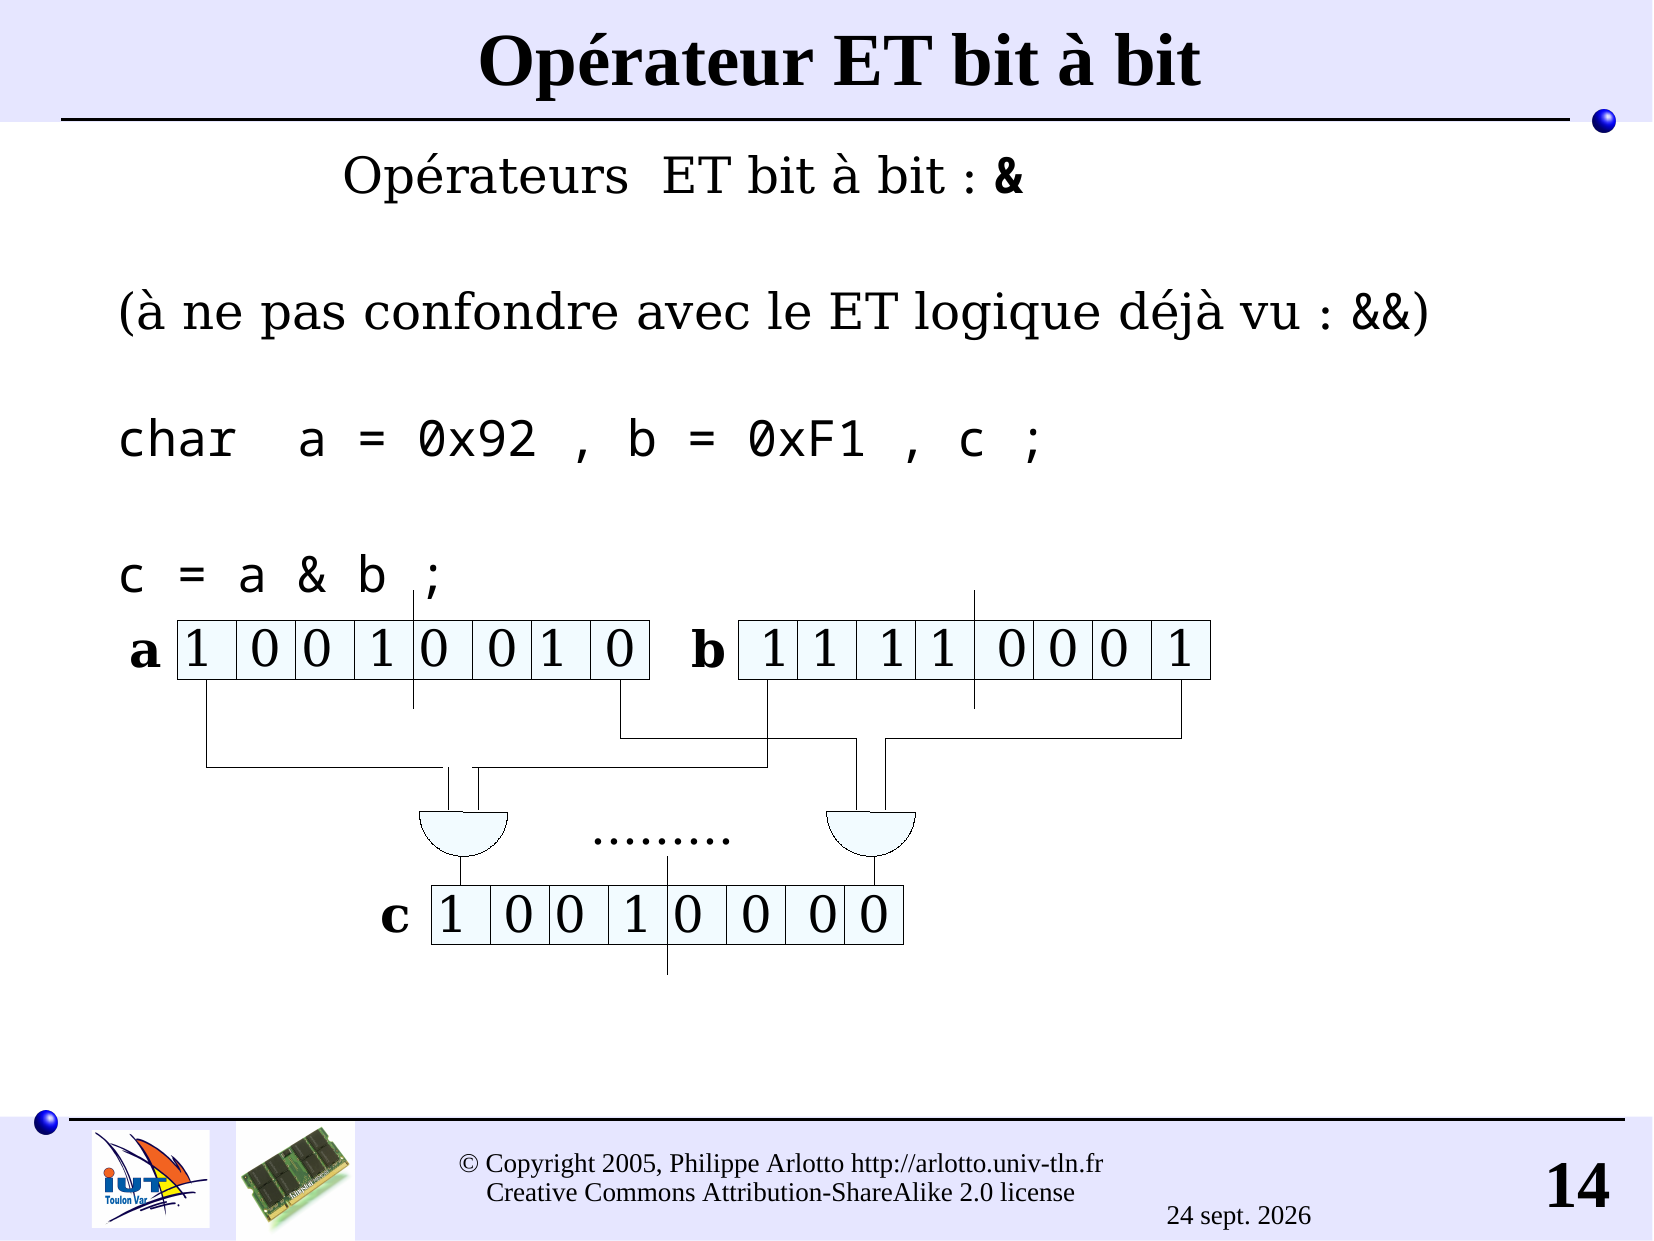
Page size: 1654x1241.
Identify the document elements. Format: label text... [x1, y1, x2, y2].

text_box 1 [354, 620, 413, 680]
title Opérateur ET bit à bit [95, 11, 1585, 110]
text_box 0 [726, 885, 785, 945]
text_box 1 [608, 885, 667, 945]
text_box 0 [667, 885, 726, 945]
text_box 1 [1151, 620, 1211, 680]
text_box 1 [177, 620, 236, 680]
text_box 0 [236, 620, 295, 680]
text_box 0 [472, 620, 531, 680]
text_box 0 [974, 620, 1033, 680]
text_box 0 [1033, 620, 1092, 680]
text_box c [380, 885, 414, 946]
text_box 1 [915, 620, 974, 680]
picture [236, 1121, 355, 1241]
text_box 1 [531, 620, 590, 680]
text_box 0 [549, 885, 608, 945]
text_box a [129, 620, 163, 679]
text_box 0 [590, 620, 650, 680]
text_box 1 [797, 620, 856, 680]
text_box 1 [856, 620, 915, 680]
text_box ......... [590, 798, 735, 857]
text_box [826, 811, 916, 857]
text_box 0 [295, 620, 354, 680]
text_box 0 [414, 620, 472, 680]
text_box 1 [431, 885, 490, 945]
text_box 1 [738, 620, 797, 680]
text_box 0 [785, 885, 844, 945]
text_box b [690, 620, 727, 680]
text_box Opérateurs ET bit à bit : & (à ne pas confondre avec le ET logique déjà vu : &&) char a = 0x92 , b = 0xF1 , c ; c = a & b ; [117, 139, 1431, 555]
text_box [419, 811, 508, 857]
text_box 0 [490, 885, 549, 945]
text_box 0 [1092, 620, 1151, 680]
text_box 0 [844, 885, 904, 945]
